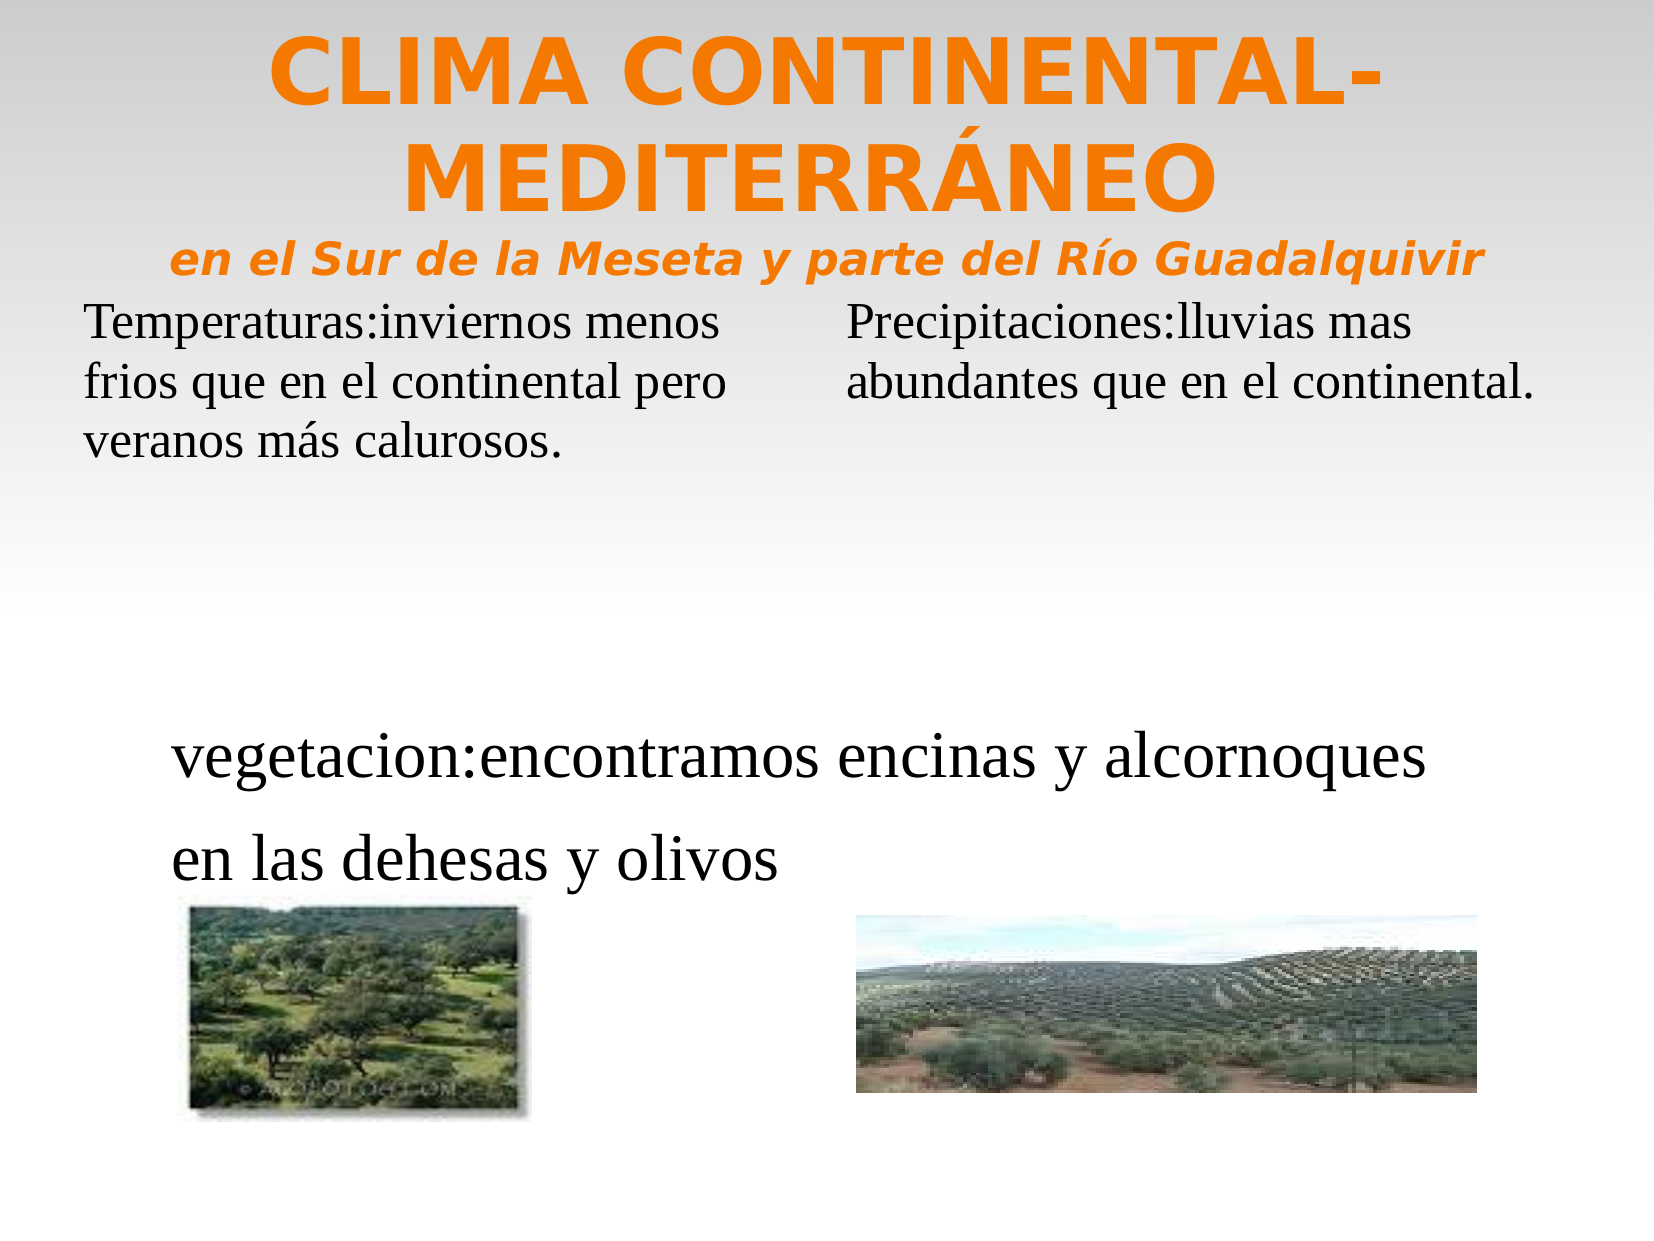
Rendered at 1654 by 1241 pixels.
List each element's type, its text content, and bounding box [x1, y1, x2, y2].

chart [845, 290, 1572, 681]
title CLIMA CONTINENTAL-MEDITERRÁNEO en el Sur de la Meseta y parte del Río Guadalquivir [82, 19, 1571, 287]
picture [856, 915, 1477, 1093]
picture [177, 895, 532, 1123]
chart [82, 290, 809, 681]
list vegetacion:encontramos encinas y alcornoques en las dehesas y olivos [82, 717, 1571, 1109]
